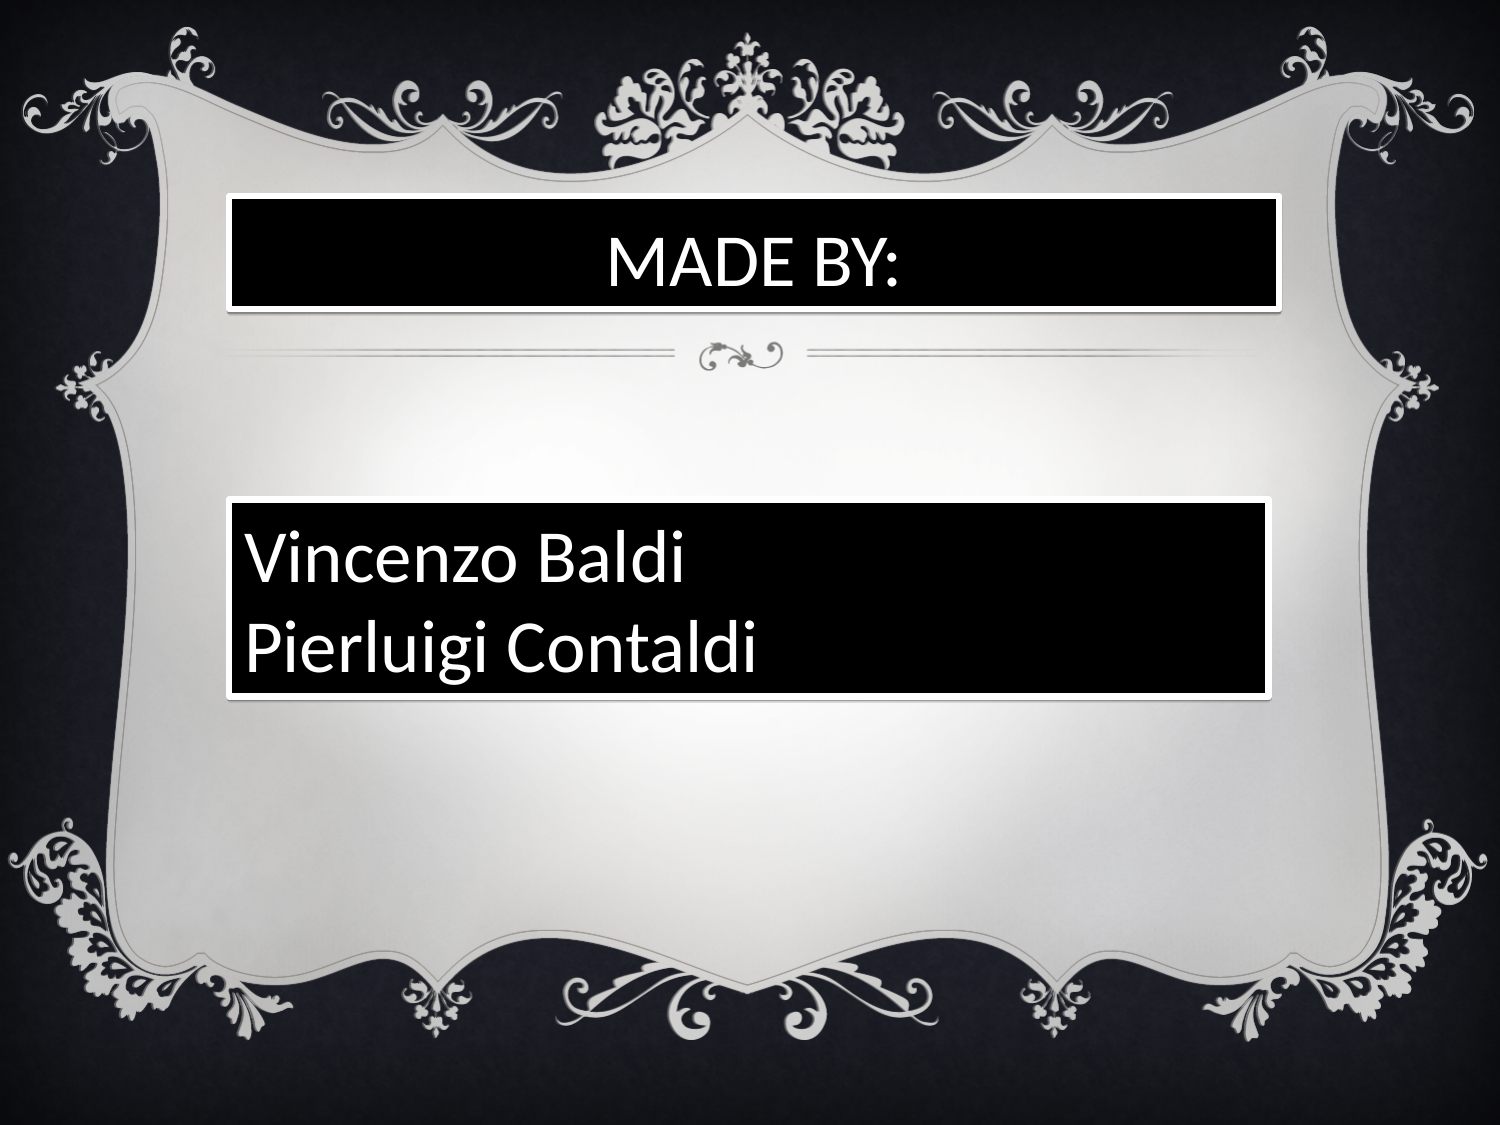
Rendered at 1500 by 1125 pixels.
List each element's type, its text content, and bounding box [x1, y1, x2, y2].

text_box Vincenzo Baldi Pierluigi Contaldi [229, 499, 1269, 697]
title MADE BY: [229, 196, 1280, 309]
